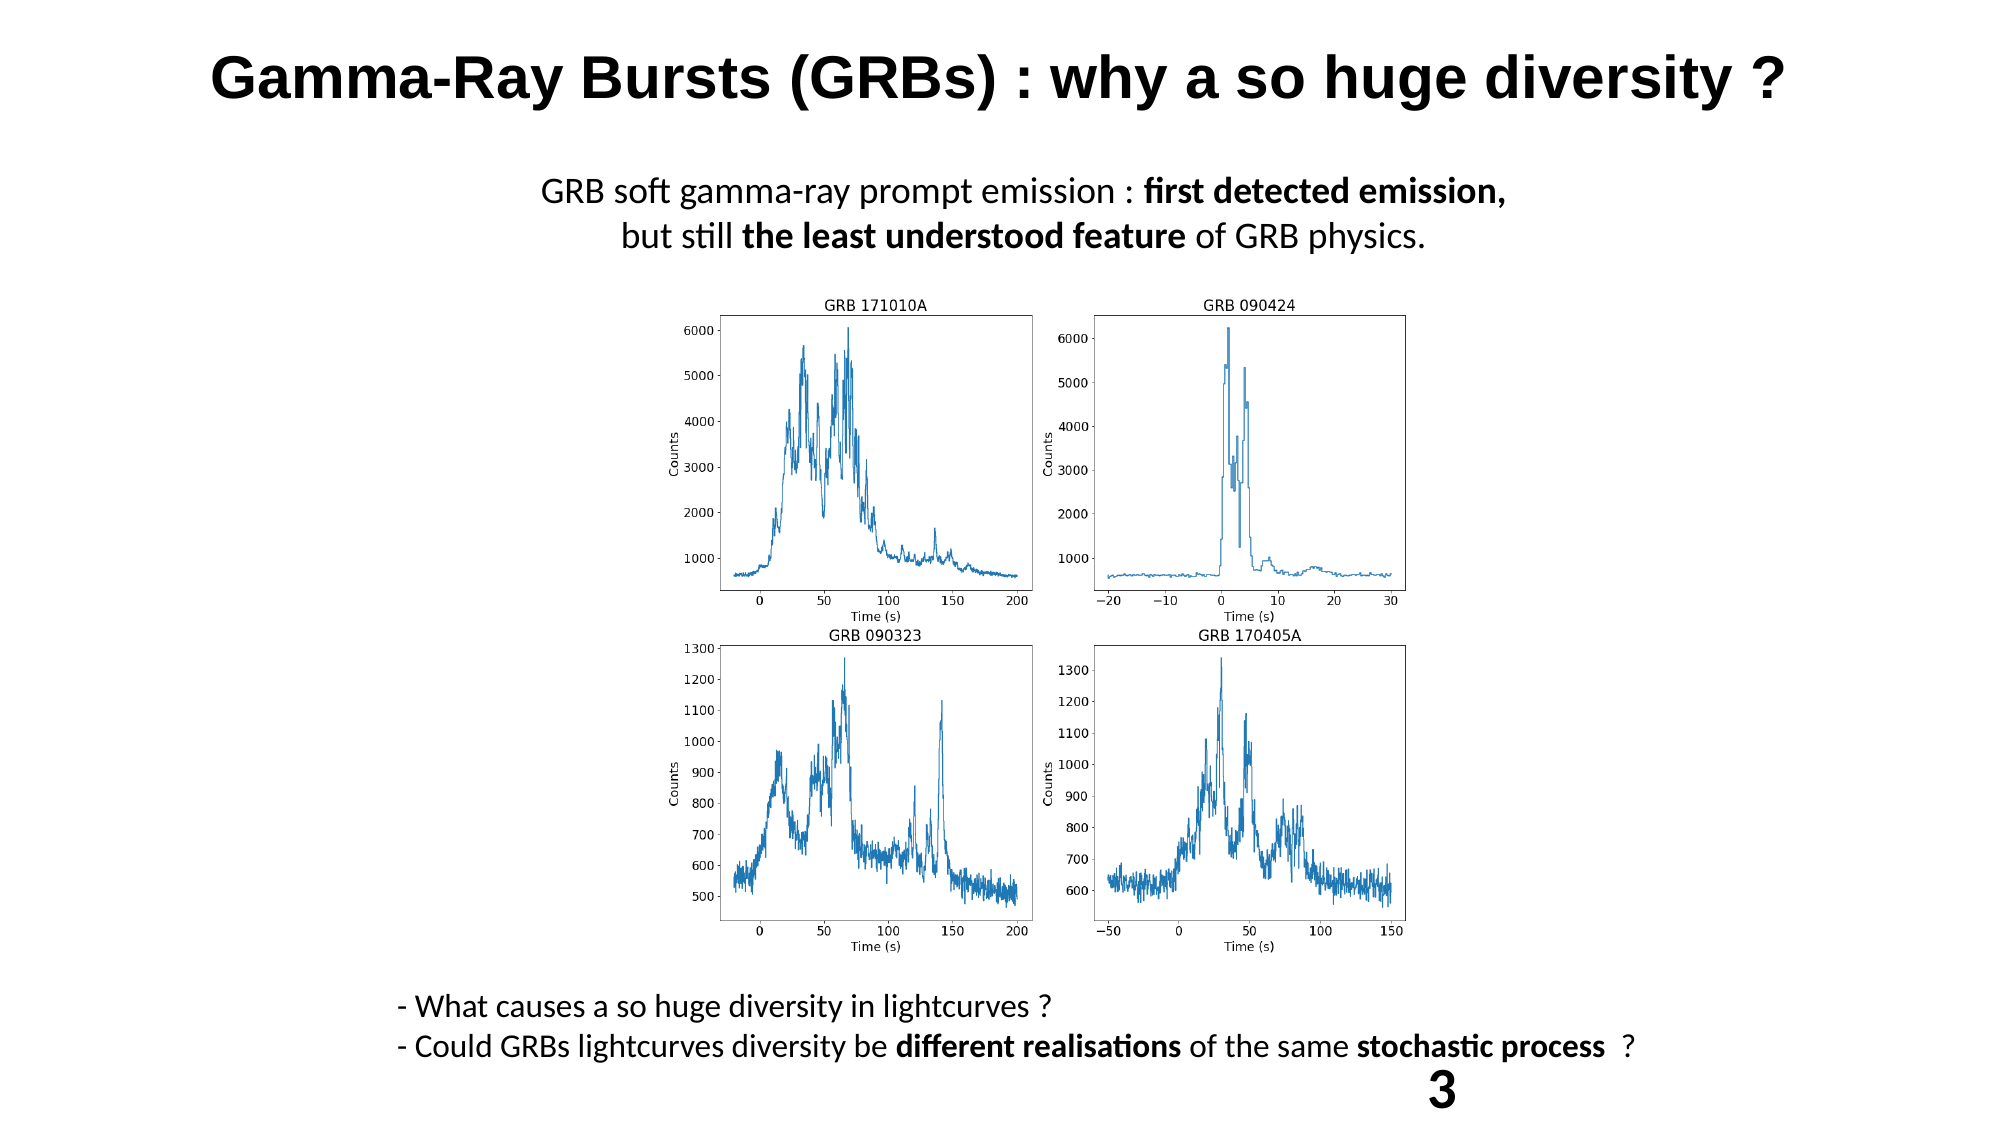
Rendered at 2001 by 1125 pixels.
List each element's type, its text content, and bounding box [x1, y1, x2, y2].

picture [662, 289, 1413, 955]
title Gamma-Ray Bursts (GRBs) : why a so huge diversity ? [0, 20, 2000, 137]
text_box [1412, 1073, 1863, 1103]
text_box GRB soft gamma-ray prompt emission : first detected emission, but still the least understood feature of GRB physics. [504, 158, 1543, 265]
text_box - What causes a so huge diversity in lightcurves ? - Could GRBs lightcurves diversity be different realisations of the same stochastic process ? [382, 976, 2000, 1073]
